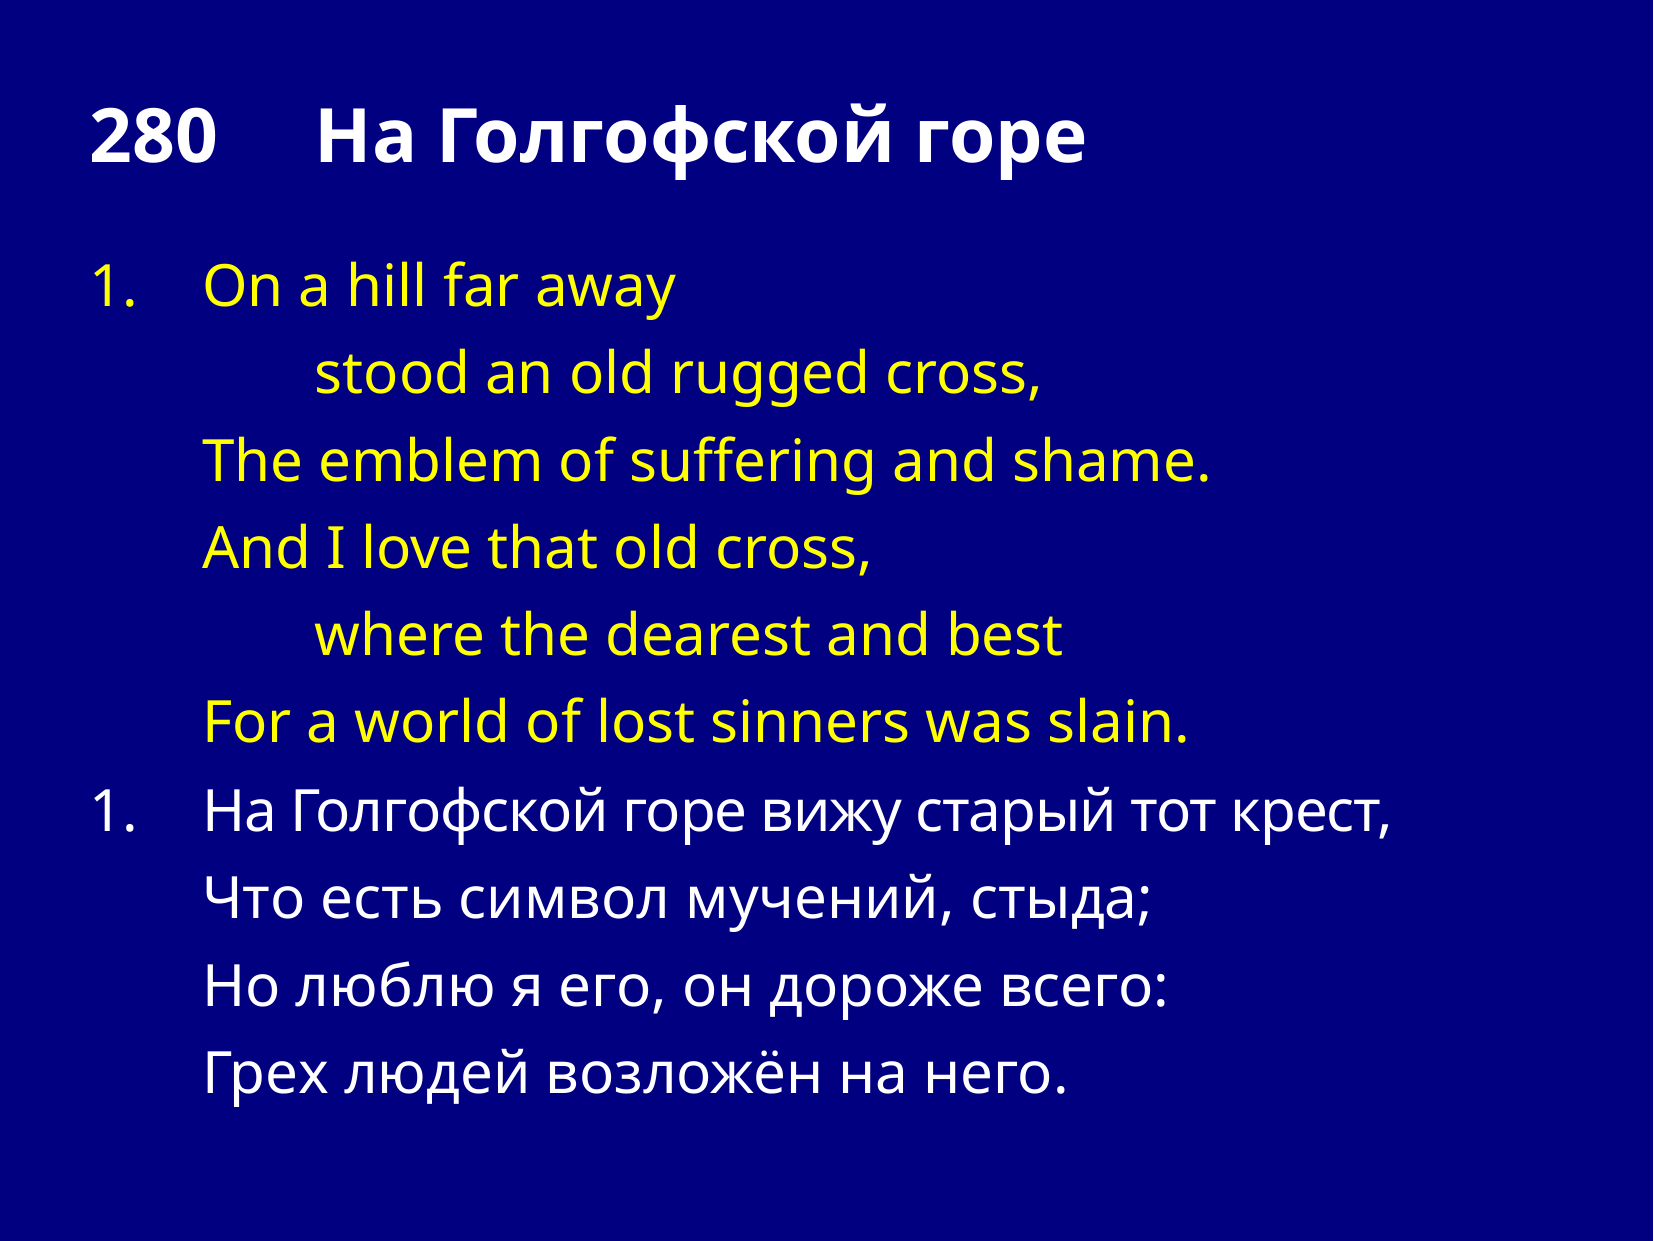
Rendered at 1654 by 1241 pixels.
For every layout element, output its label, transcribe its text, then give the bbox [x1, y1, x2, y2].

text_box 280 На Голгофской горе [75, 75, 1576, 188]
text_box 1. On a hill far away stood an old rugged cross, The emblem of suffering and shame. And I love that old cross, where the dearest and best For a world of lost sinners was slain. [75, 188, 1576, 675]
text_box 1. На Голгофской горе вижу старый тот крест, Что есть символ мучений, стыда; Но люблю я его, он дороже всего: Грех людей возложён на него. [75, 675, 1653, 1163]
